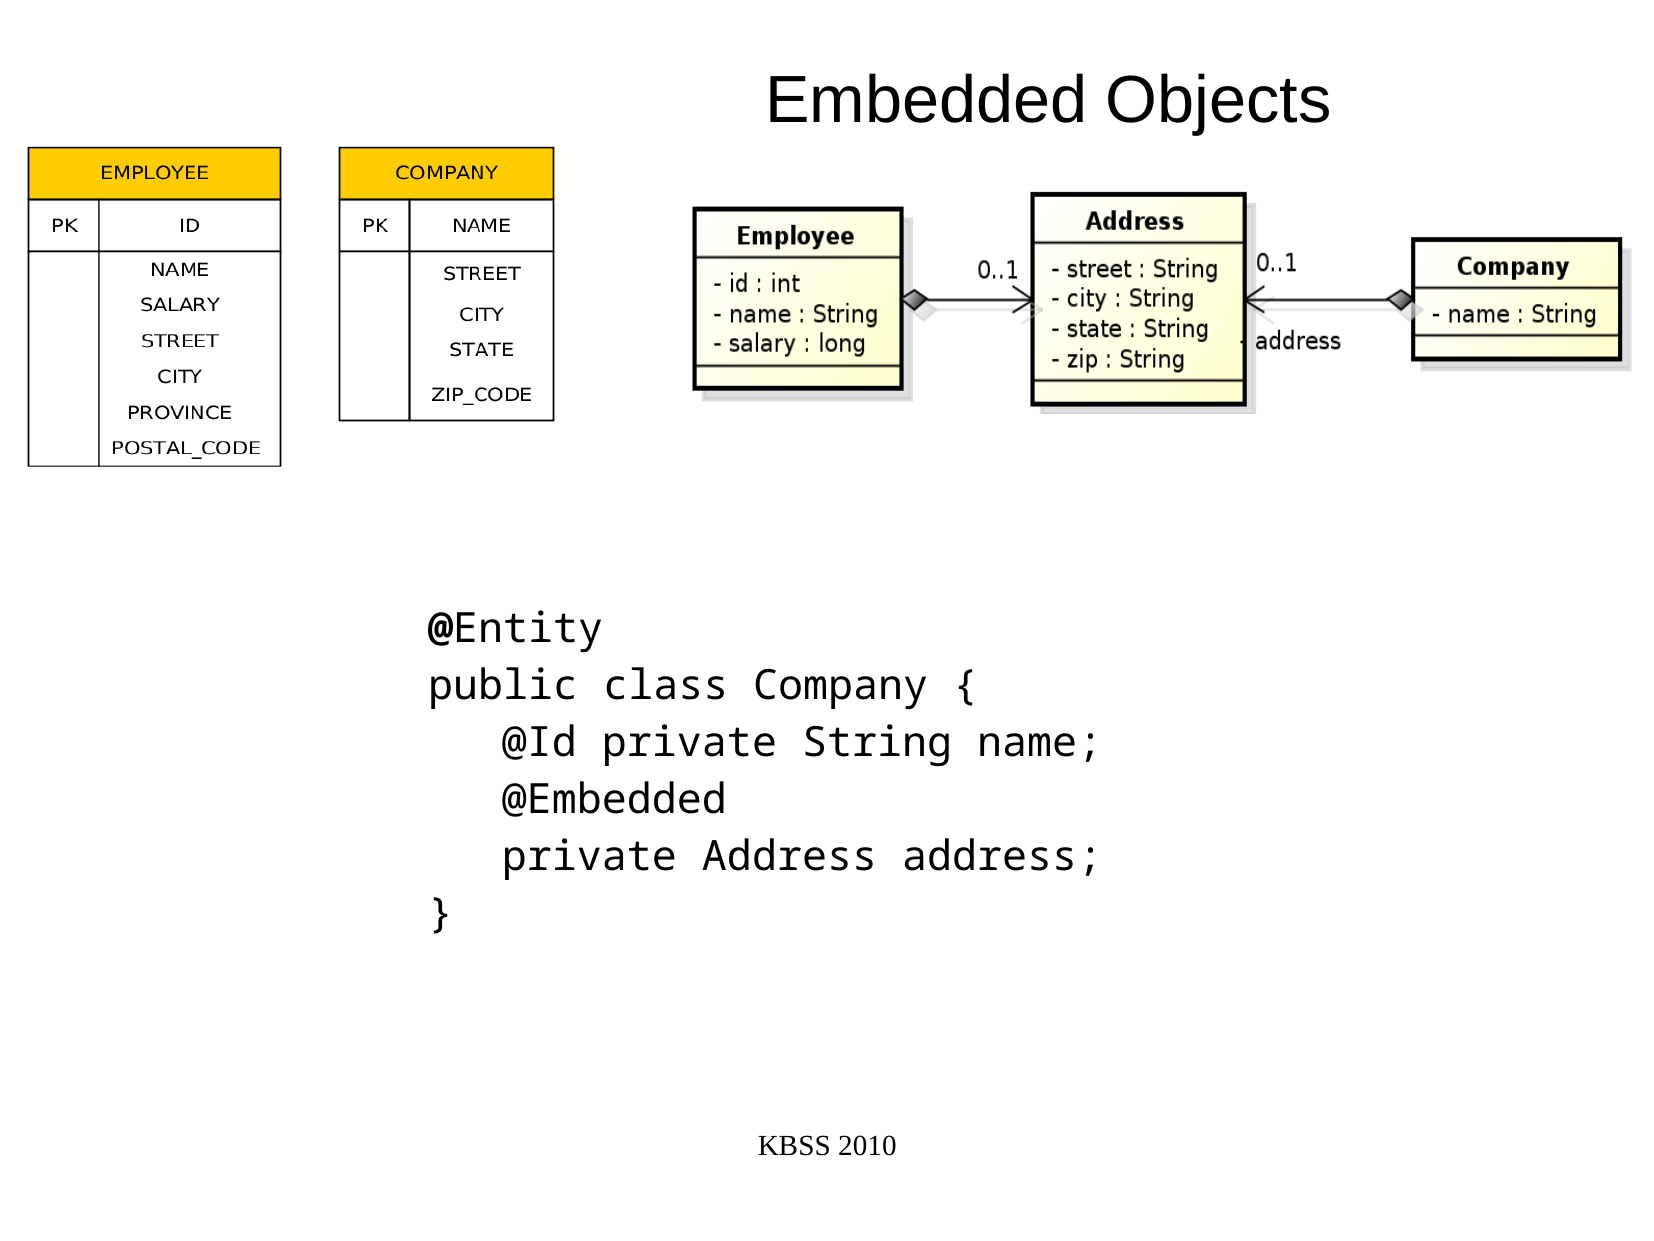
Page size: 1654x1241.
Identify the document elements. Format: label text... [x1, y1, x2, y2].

picture [679, 186, 1643, 414]
text_box @Entity public class Company { @Id private String name; @Embedded private Address address; } [413, 590, 1146, 941]
title Embedded Objects [82, 3, 1571, 196]
picture [4, 121, 573, 485]
